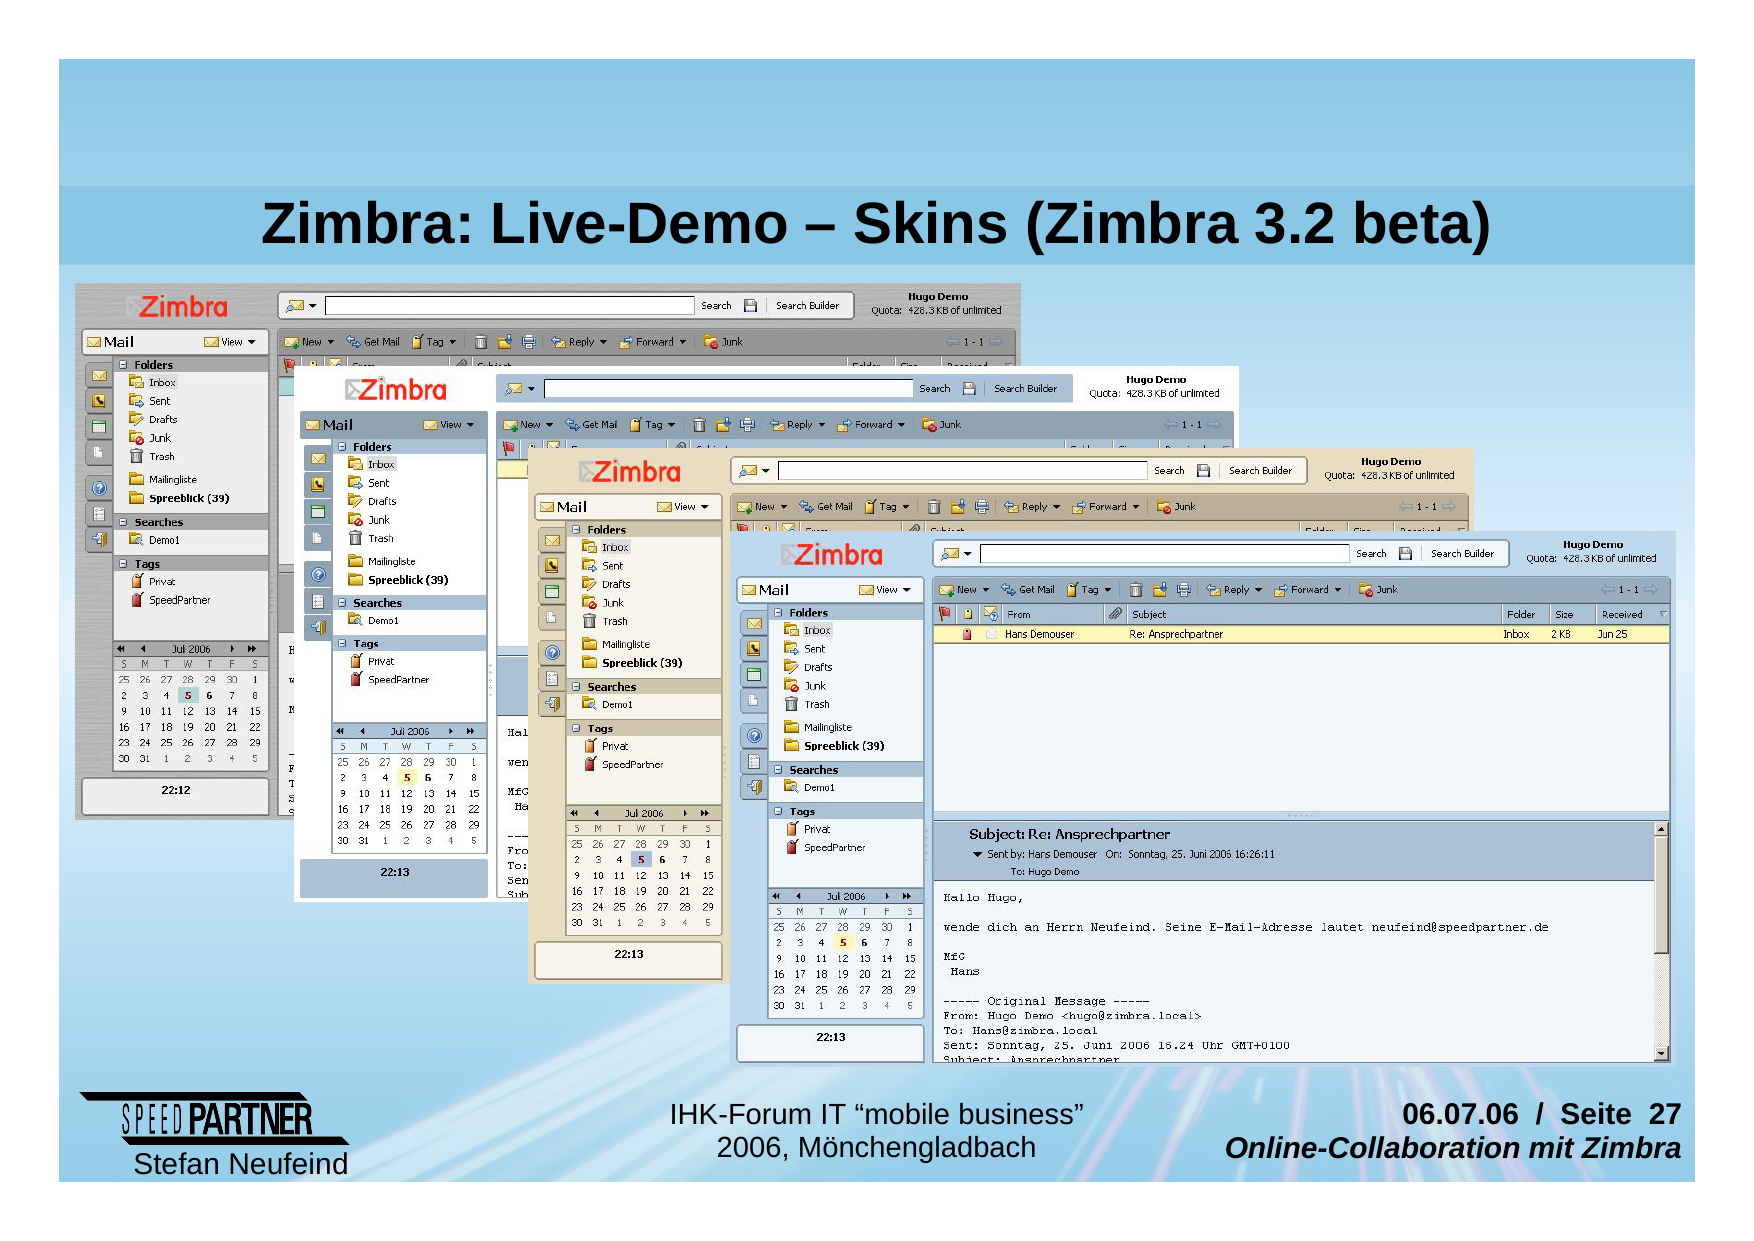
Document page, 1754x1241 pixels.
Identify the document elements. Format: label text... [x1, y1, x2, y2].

picture [59, 59, 1695, 185]
picture [59, 265, 1695, 1182]
title Zimbra: Live-Demo – Skins (Zimbra 3.2 beta) [59, 190, 1695, 257]
